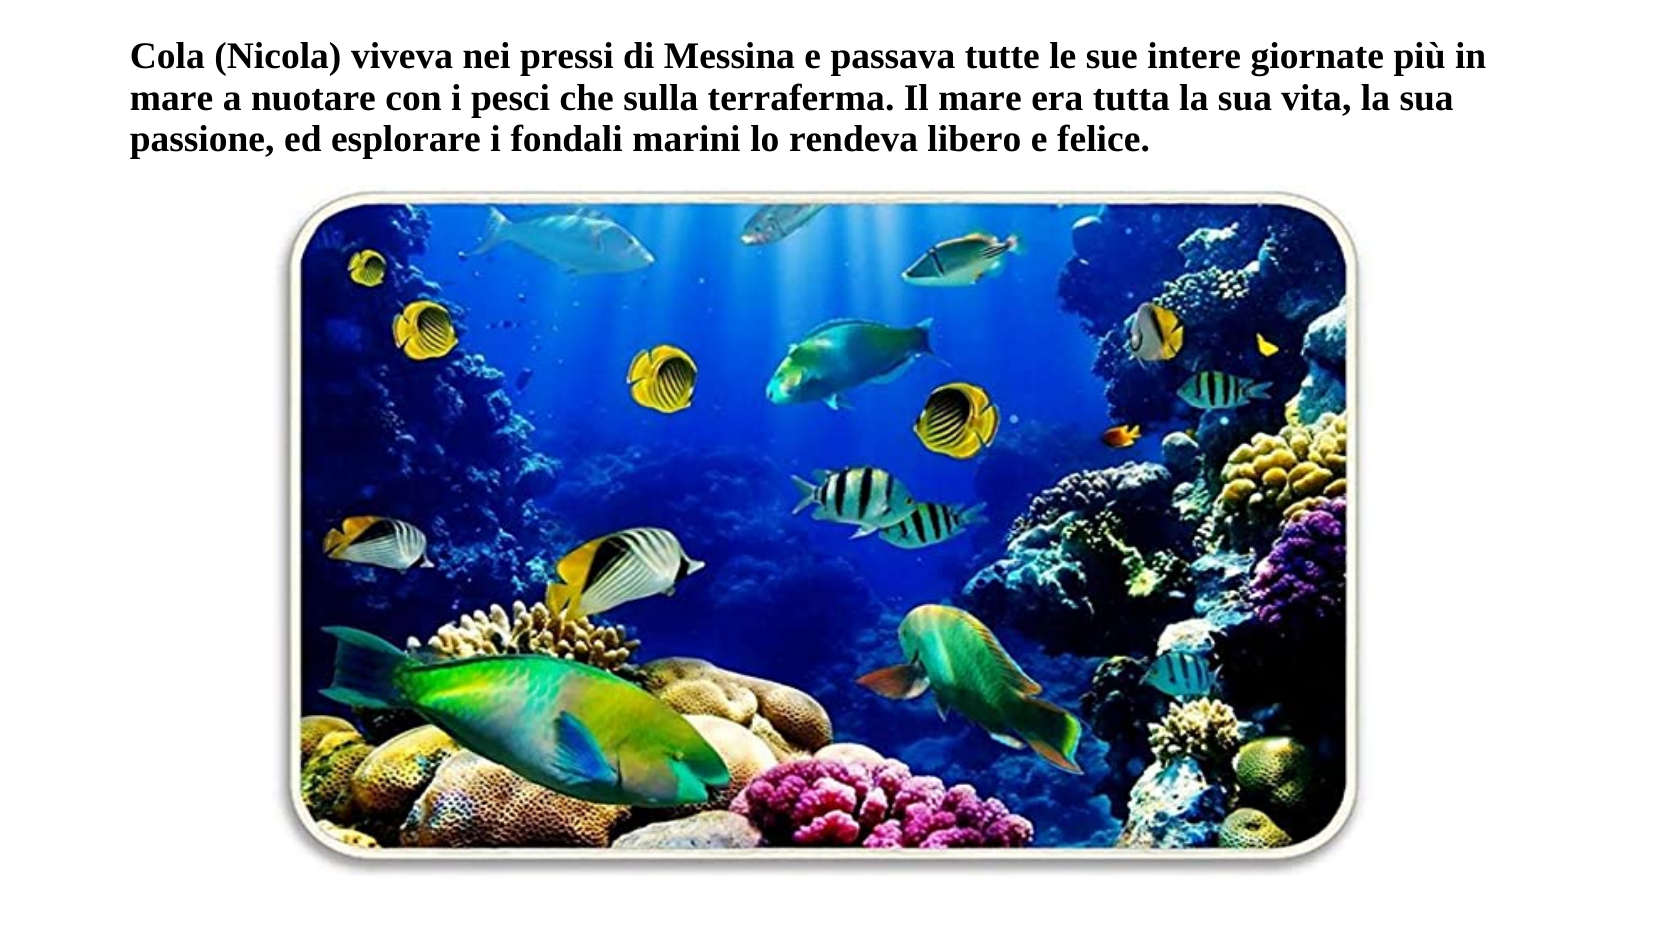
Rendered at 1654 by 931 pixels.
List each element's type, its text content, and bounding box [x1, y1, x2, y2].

picture [271, 185, 1376, 880]
list Cola (Nicola) viveva nei pressi di Messina e passava tutte le sue intere giornate più in mare a nuotare con i pesci che sulla terraferma. Il mare era tutta la sua vita, la sua passione, ed esplorare i fondali marini lo rendeva libero e felice. [59, 35, 1548, 575]
